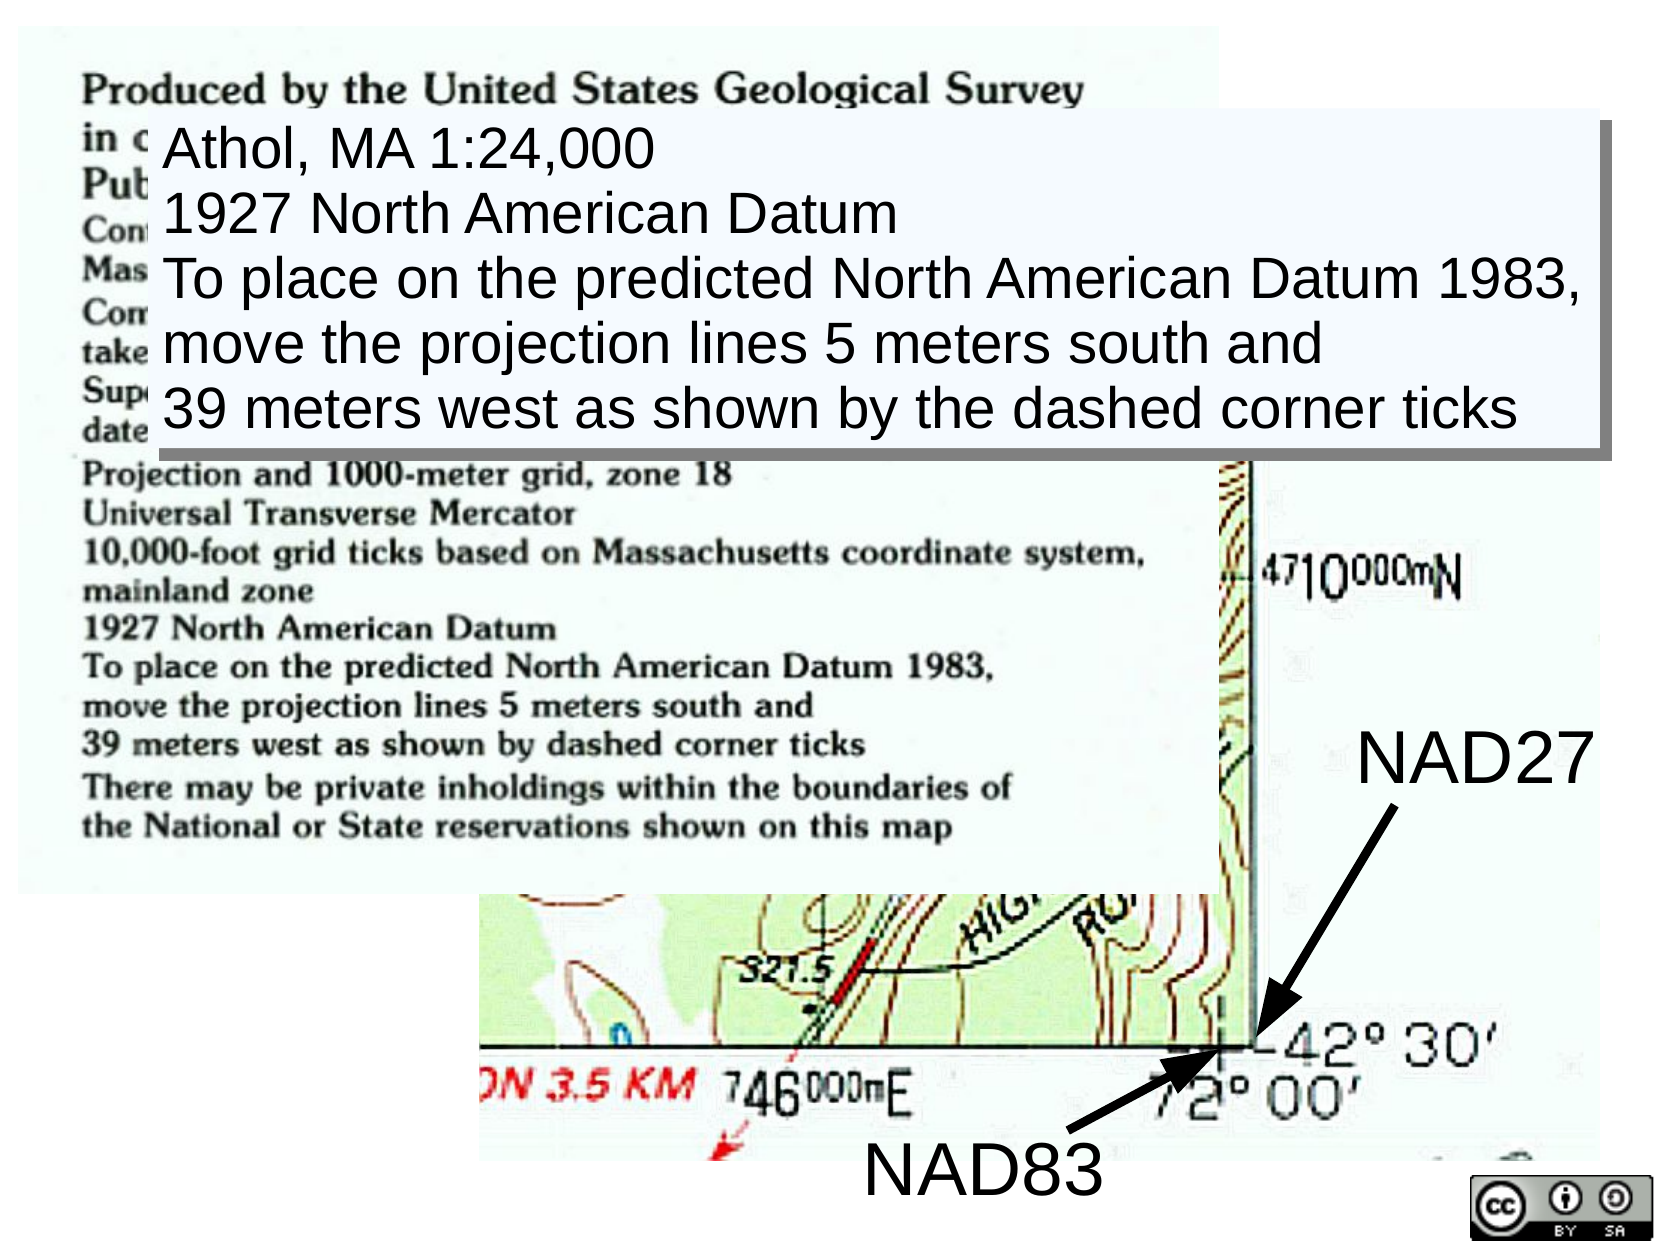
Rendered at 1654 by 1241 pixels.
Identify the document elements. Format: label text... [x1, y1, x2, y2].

picture [1470, 1175, 1654, 1241]
picture [18, 26, 1600, 1161]
text_box NAD27 [1340, 708, 1613, 808]
text_box Athol, MA 1:24,000 1927 North American Datum To place on the predicted North American Datum 1983, move the projection lines 5 meters south and 39 meters west as shown by the dashed corner ticks [148, 108, 1600, 449]
text_box NAD83 [848, 1120, 1120, 1219]
